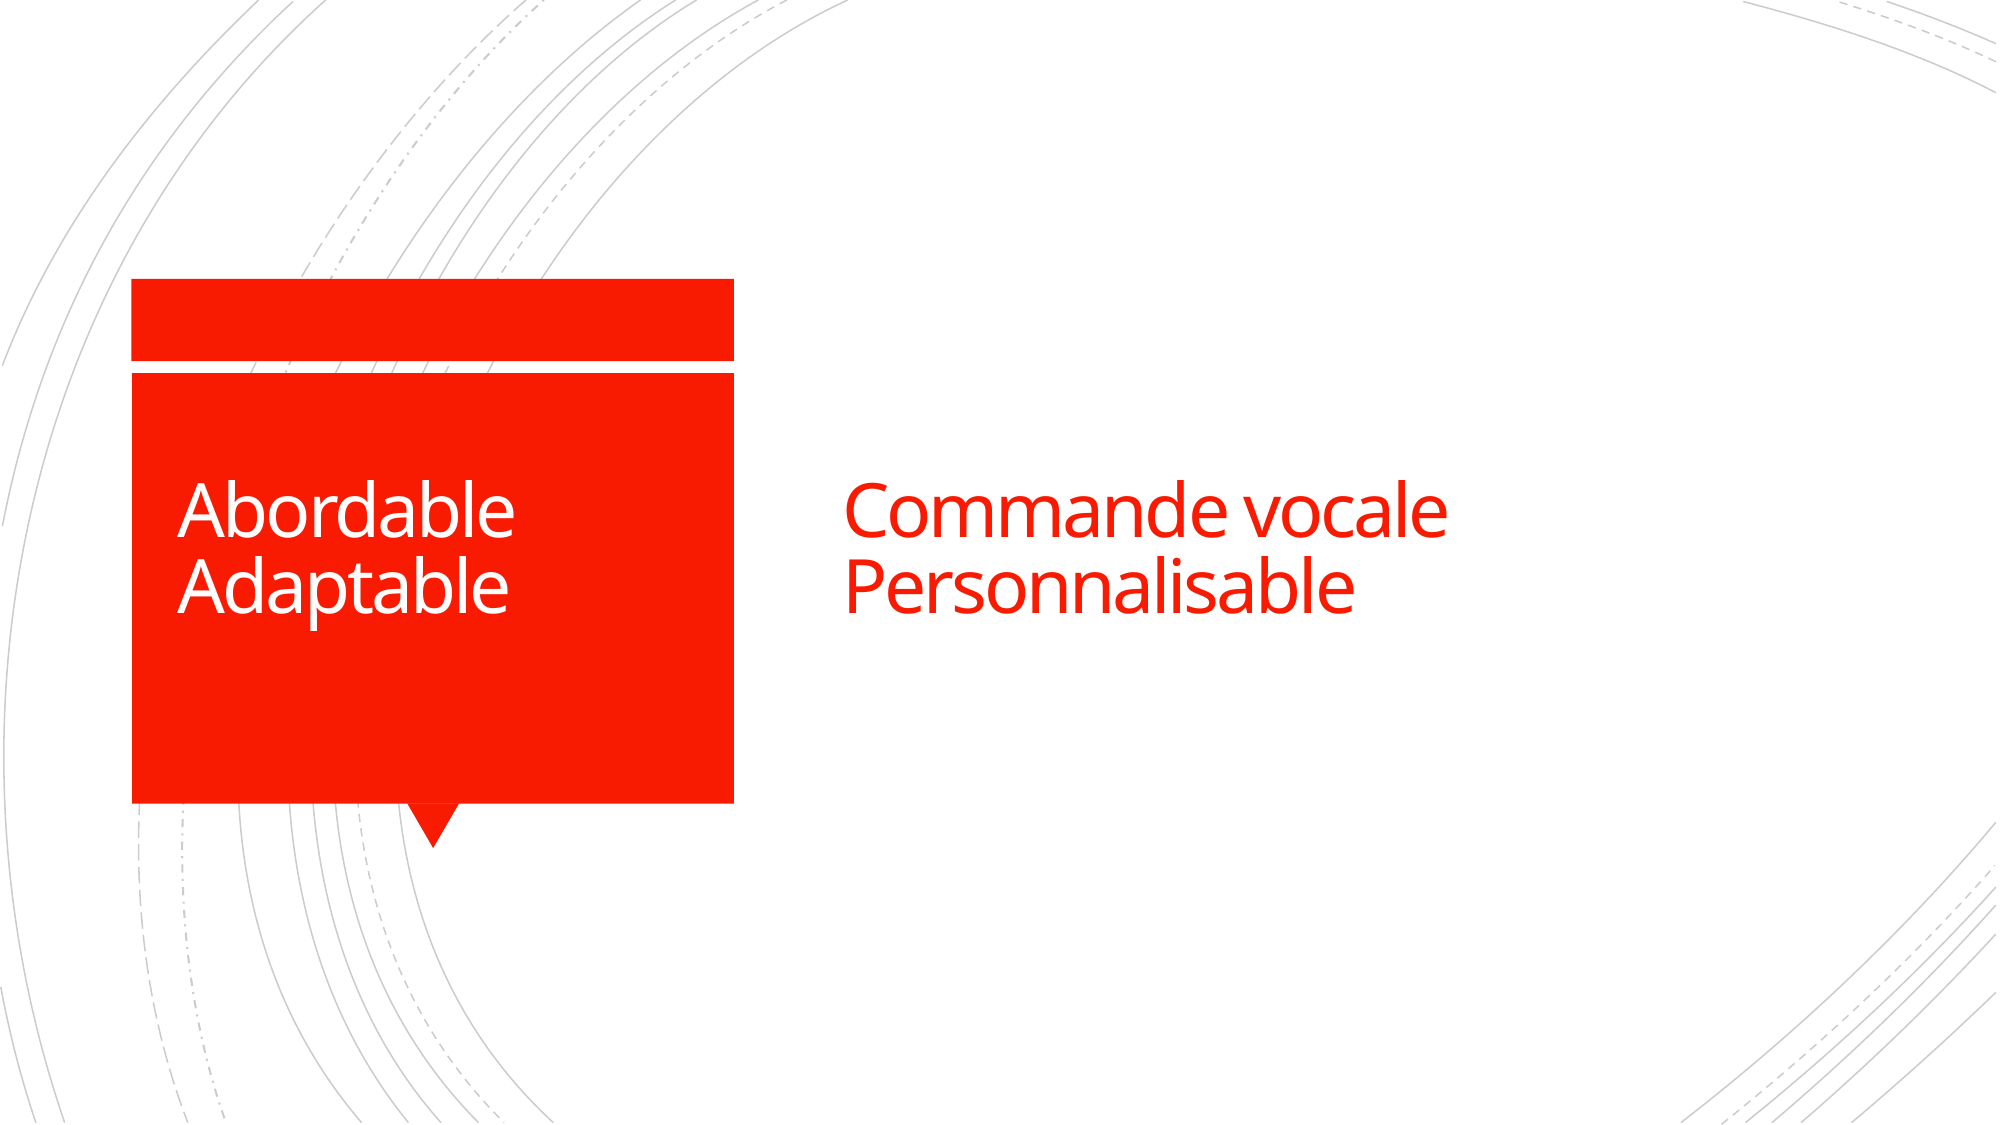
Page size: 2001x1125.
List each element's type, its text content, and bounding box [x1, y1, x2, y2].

title Abordable Commande vocale Adaptable Personnalisable [140, 253, 1574, 851]
